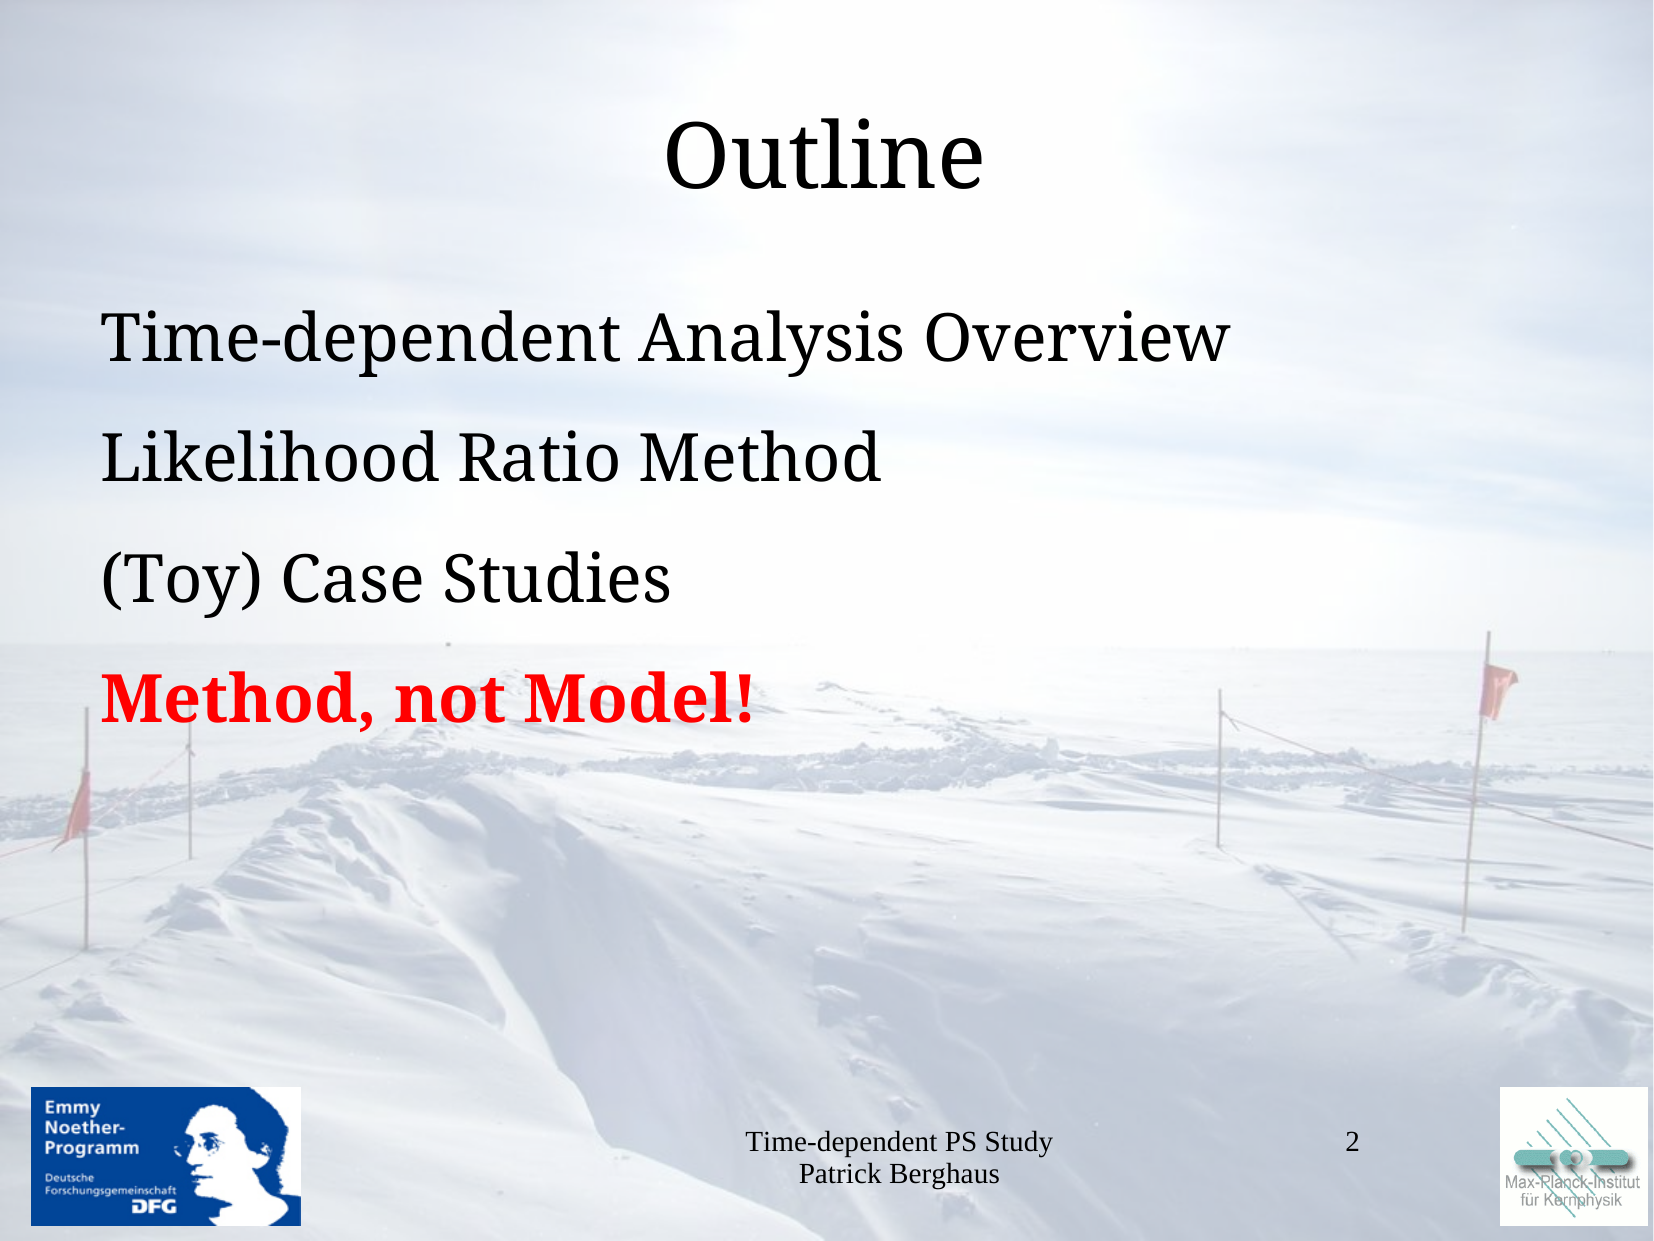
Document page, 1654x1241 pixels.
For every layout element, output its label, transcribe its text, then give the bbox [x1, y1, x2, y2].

picture [31, 1087, 301, 1226]
list Time-dependent Analysis Overview Likelihood Ratio Method (Toy) Case Studies Method, not Model! [82, 290, 1571, 1109]
title Outline [75, 49, 1576, 257]
picture [1500, 1087, 1648, 1226]
